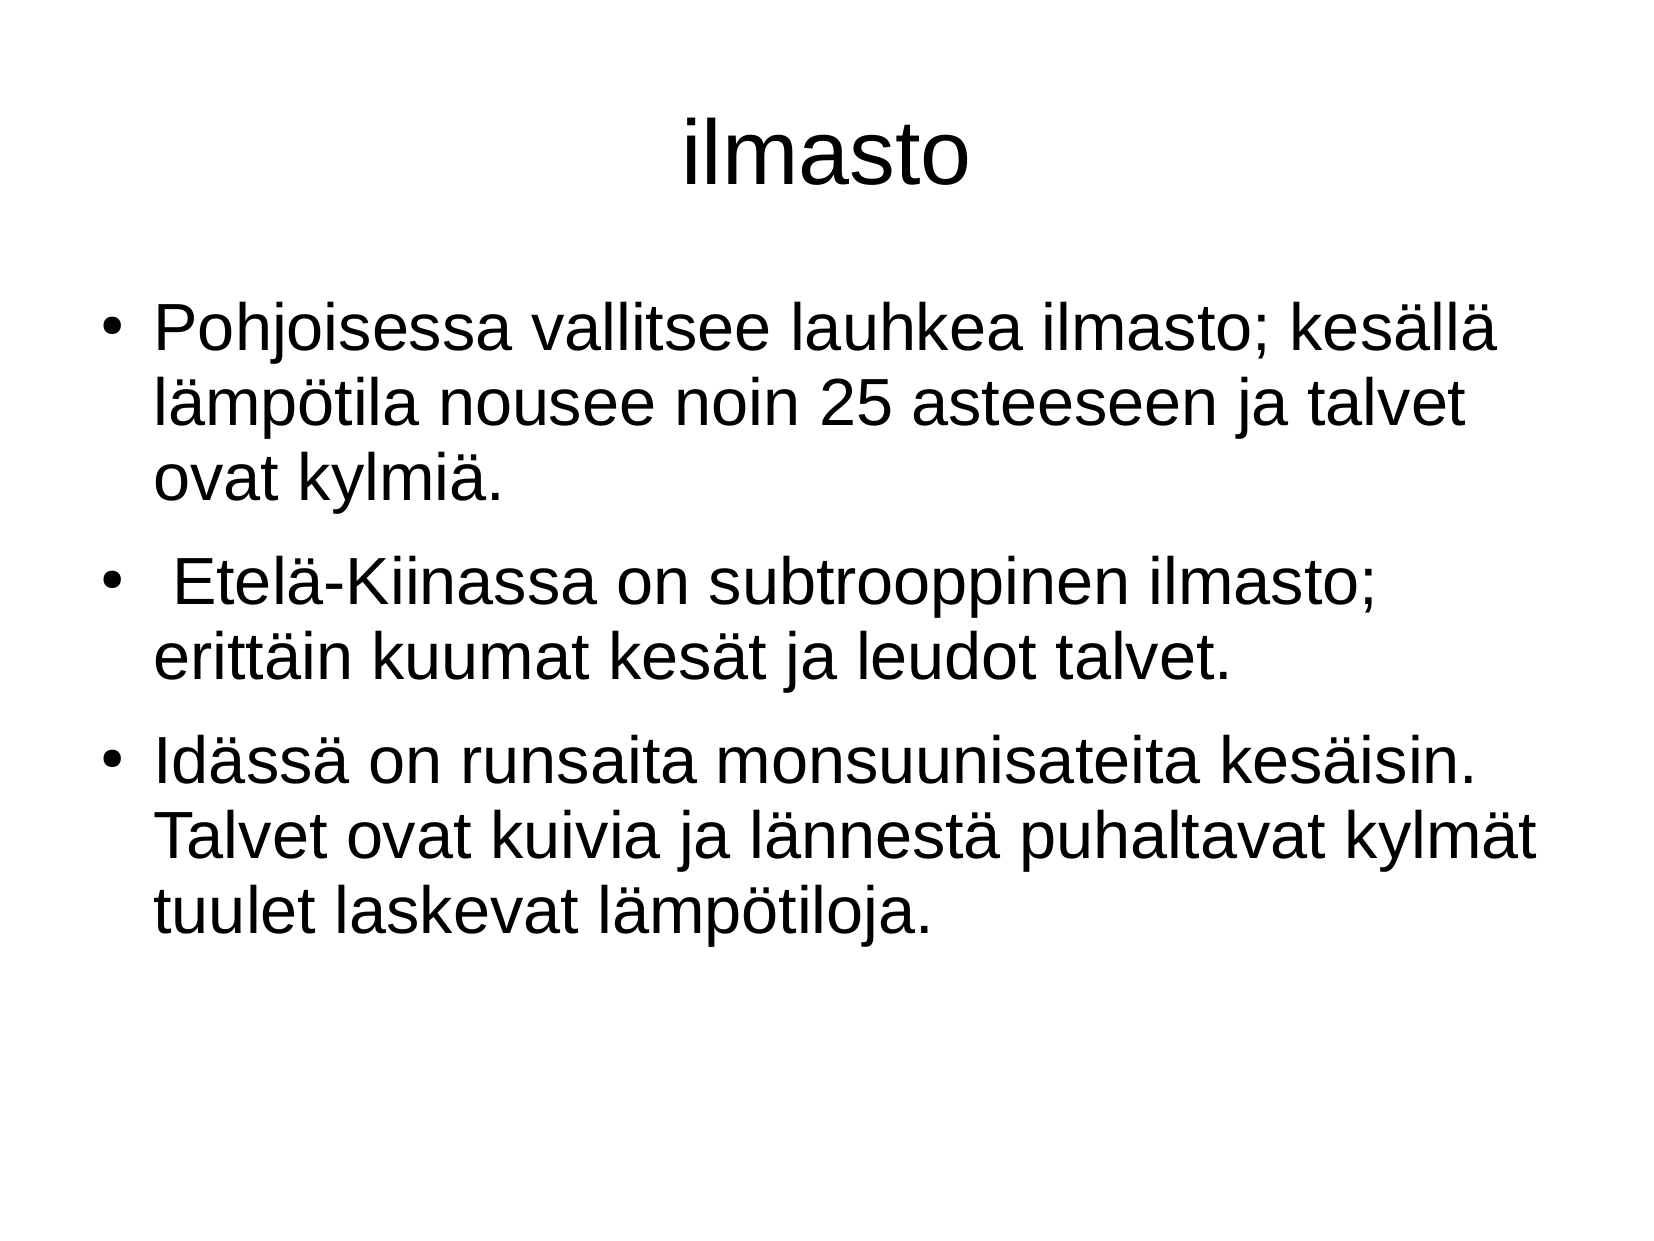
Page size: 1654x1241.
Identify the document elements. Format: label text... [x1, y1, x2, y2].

list Pohjoisessa vallitsee lauhkea ilmasto; kesällä lämpötila nousee noin 25 asteeseen ja talvet ovat kylmiä. Etelä-Kiinassa on subtrooppinen ilmasto; erittäin kuumat kesät ja leudot talvet. Idässä on runsaita monsuunisateita kesäisin. Talvet ovat kuivia ja lännestä puhaltavat kylmät tuulet laskevat lämpötiloja. [82, 290, 1571, 1010]
title ilmasto [82, 49, 1571, 257]
